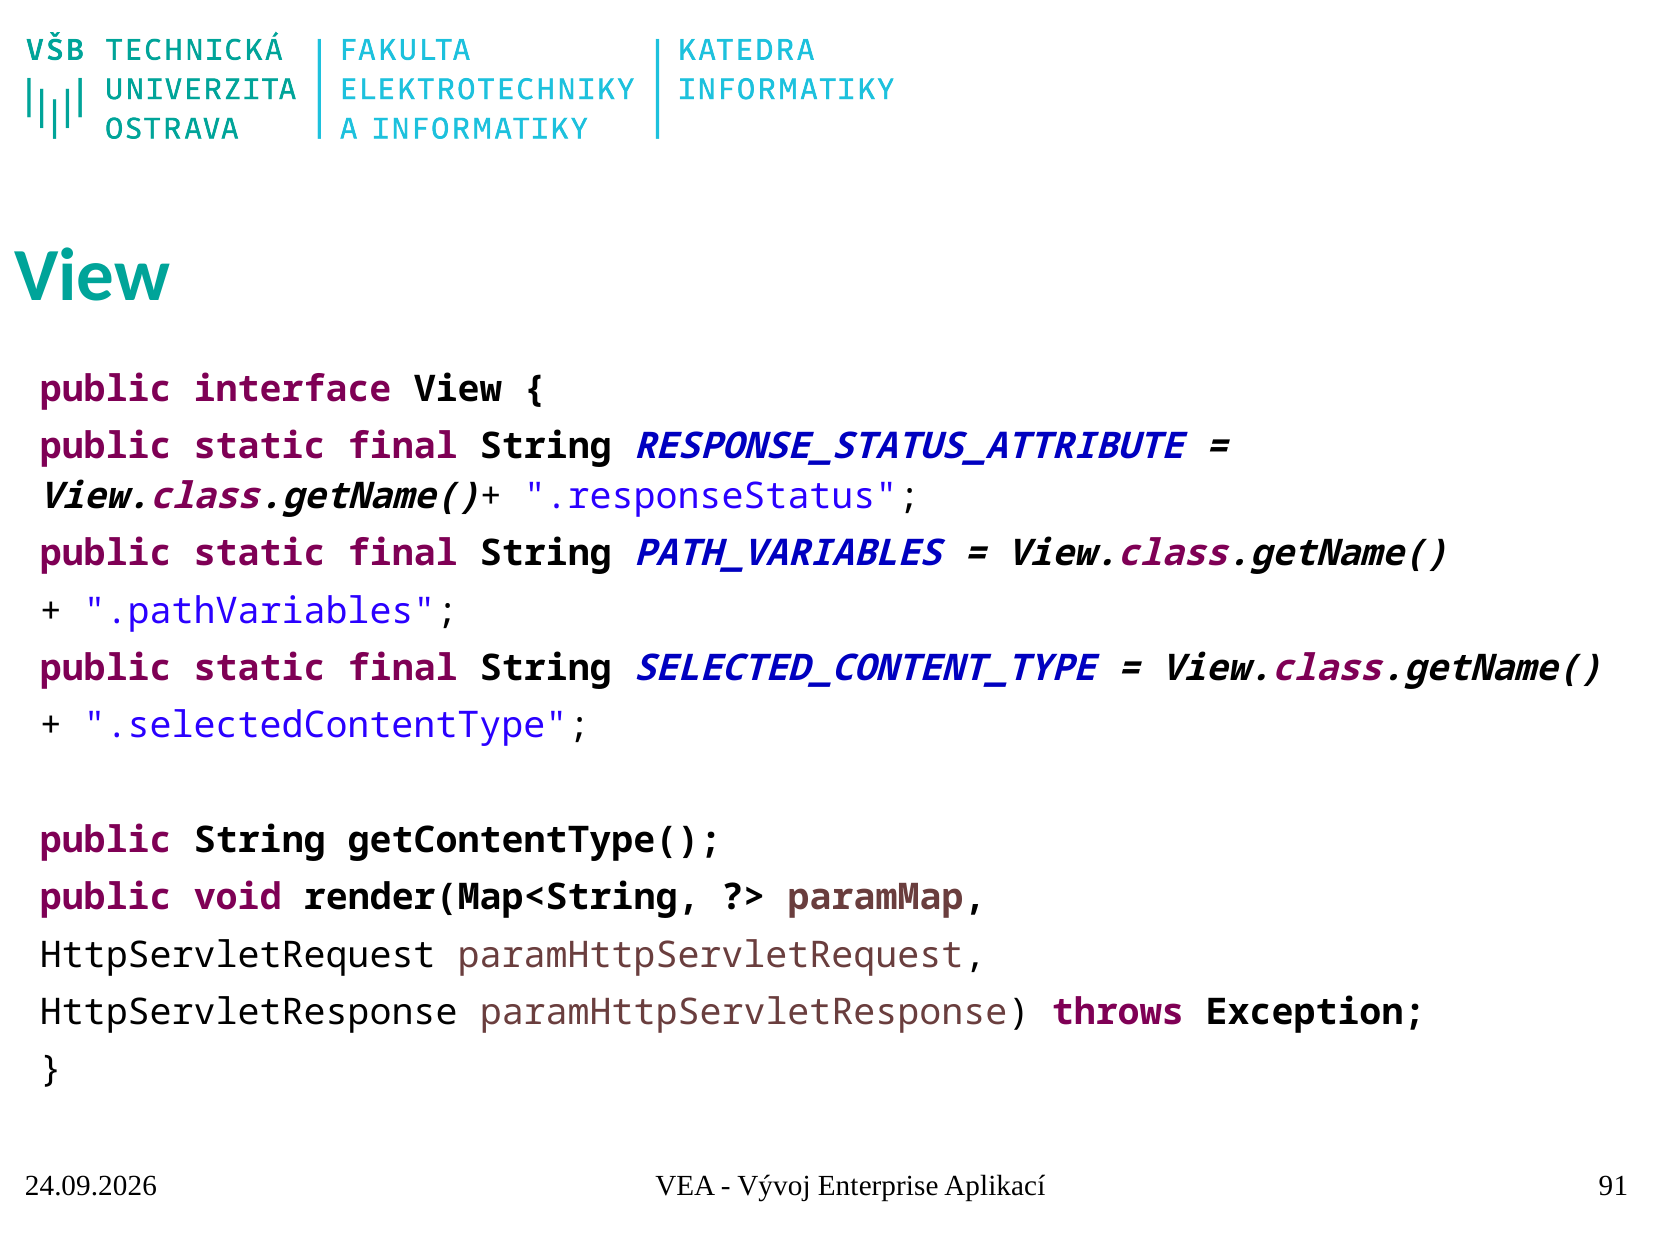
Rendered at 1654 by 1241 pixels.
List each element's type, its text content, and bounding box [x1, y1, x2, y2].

list public interface View { public static final String RESPONSE_STATUS_ATTRIBUTE = View.class.getName()+ ".responseStatus"; public static final String PATH_VARIABLES = View.class.getName() + ".pathVariables"; public static final String SELECTED_CONTENT_TYPE = View.class.getName() + ".selectedContentType"; public String getContentType(); public void render(Map<String, ?> paramMap, HttpServletRequest paramHttpServletRequest, HttpServletResponse paramHttpServletResponse) throws Exception; } [24, 354, 1629, 1146]
picture [26, 31, 894, 139]
title View [14, 165, 1619, 319]
